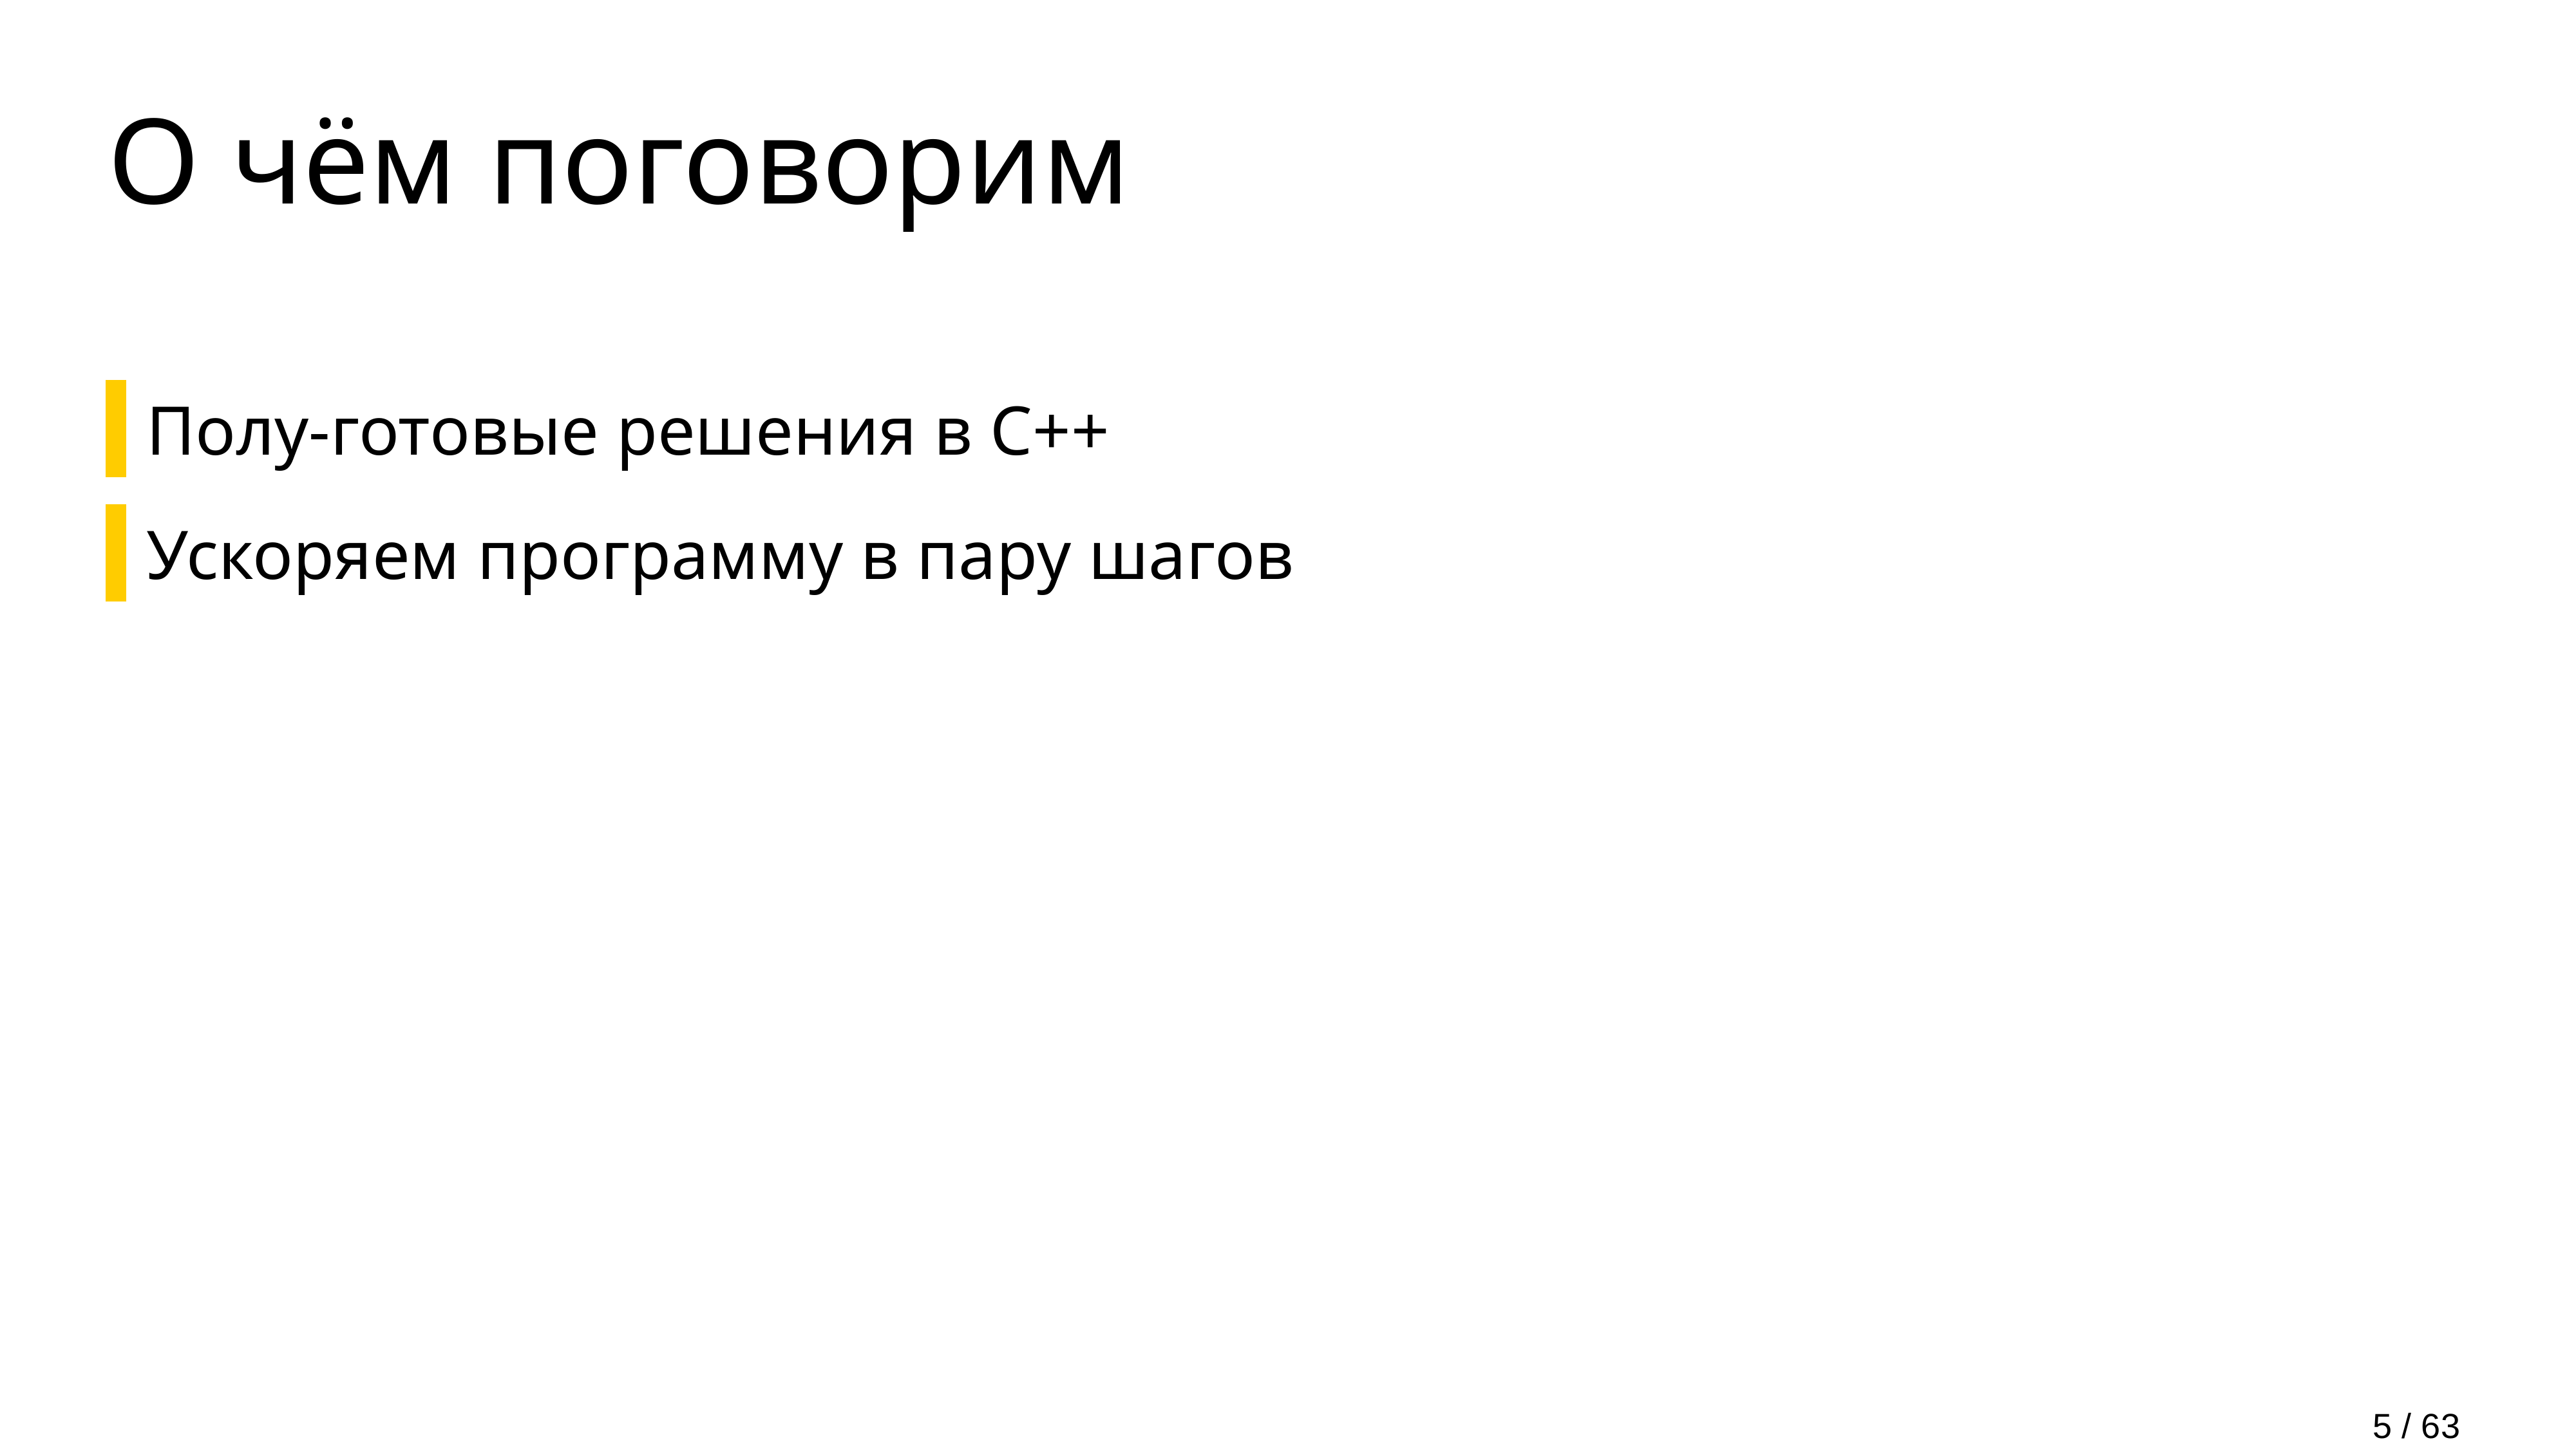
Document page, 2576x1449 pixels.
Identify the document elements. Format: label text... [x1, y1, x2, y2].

title О чём поговорим [108, 80, 2468, 242]
text_box Полу-готовые решения в С++ Ускоряем программу в пару шагов [96, 364, 2512, 1419]
text_box <number> / 63 [2363, 1402, 2576, 1449]
